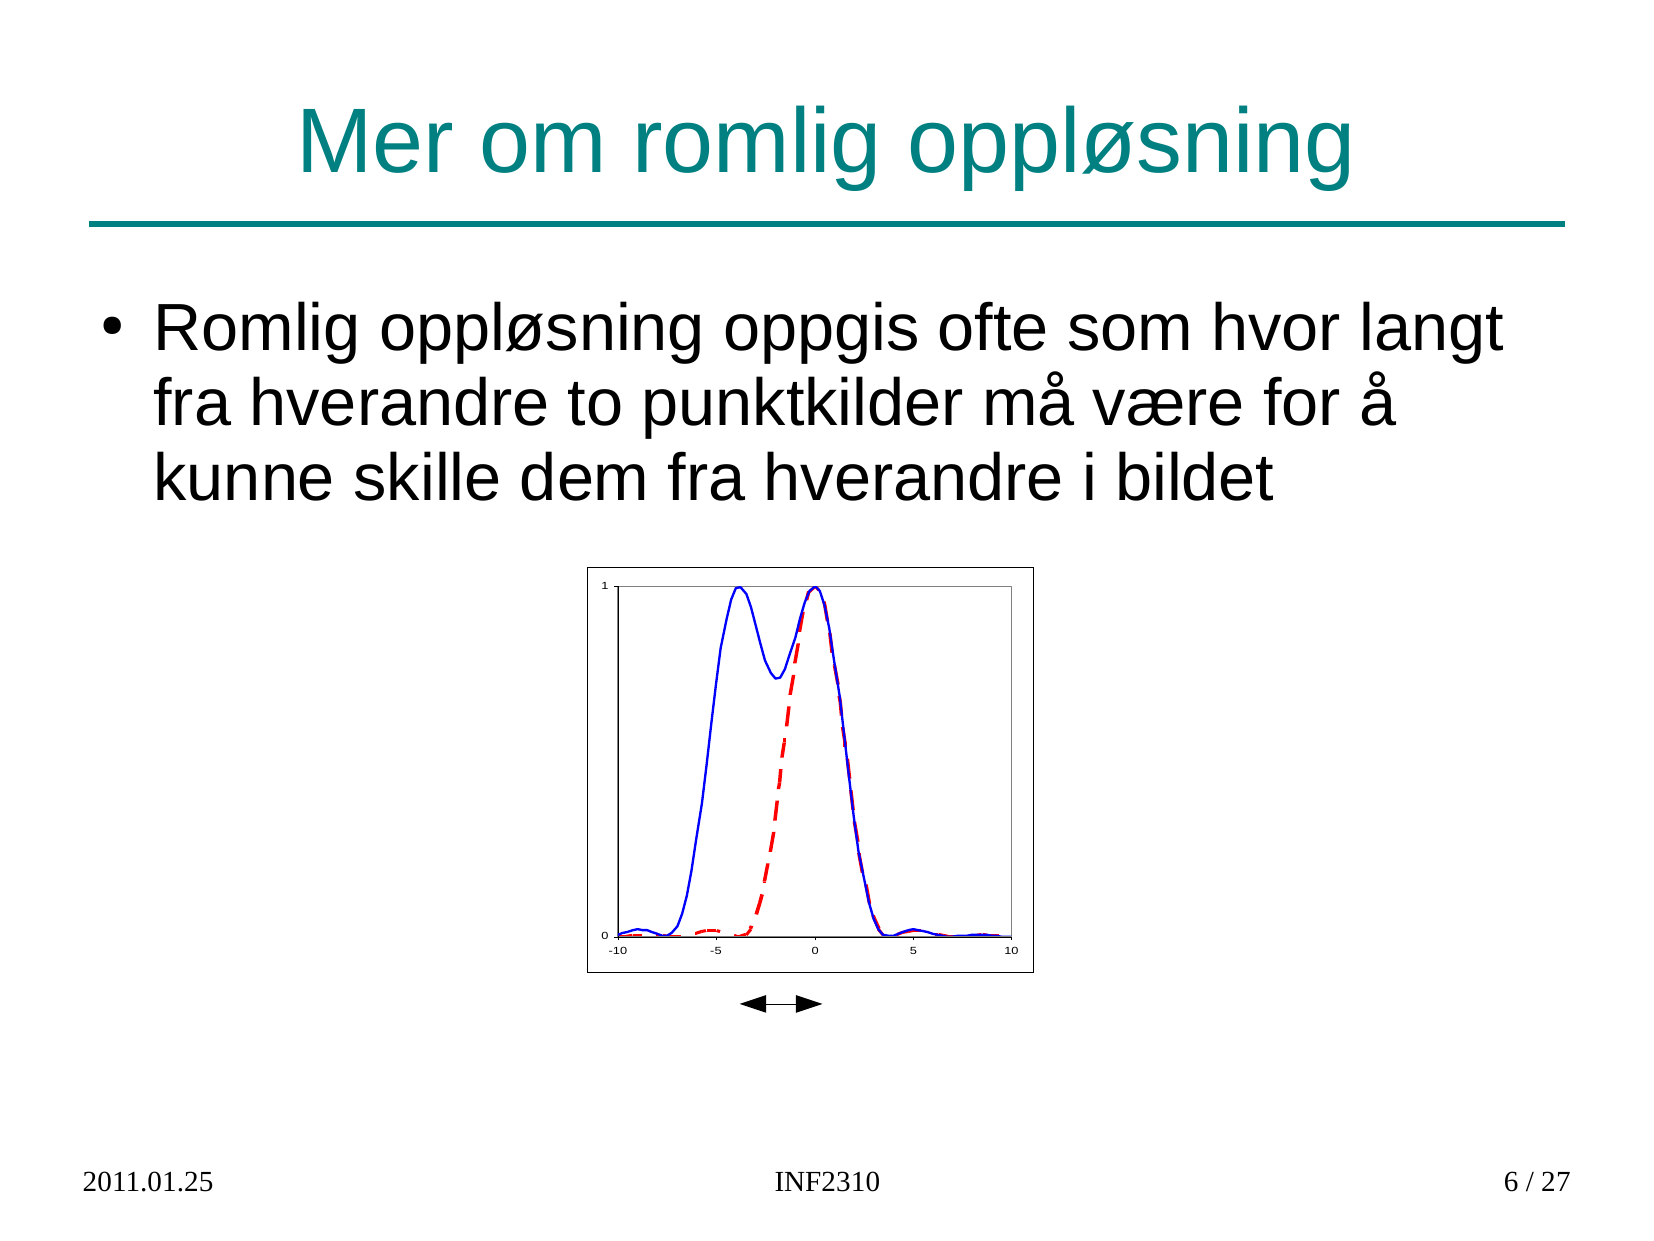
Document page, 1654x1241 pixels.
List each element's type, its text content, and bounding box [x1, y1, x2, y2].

picture [581, 562, 1041, 977]
title Mer om romlig oppløsning [82, 37, 1571, 245]
list Romlig oppløsning oppgis ofte som hvor langt fra hverandre to punktkilder må være for å kunne skille dem fra hverandre i bildet [82, 290, 1571, 1094]
